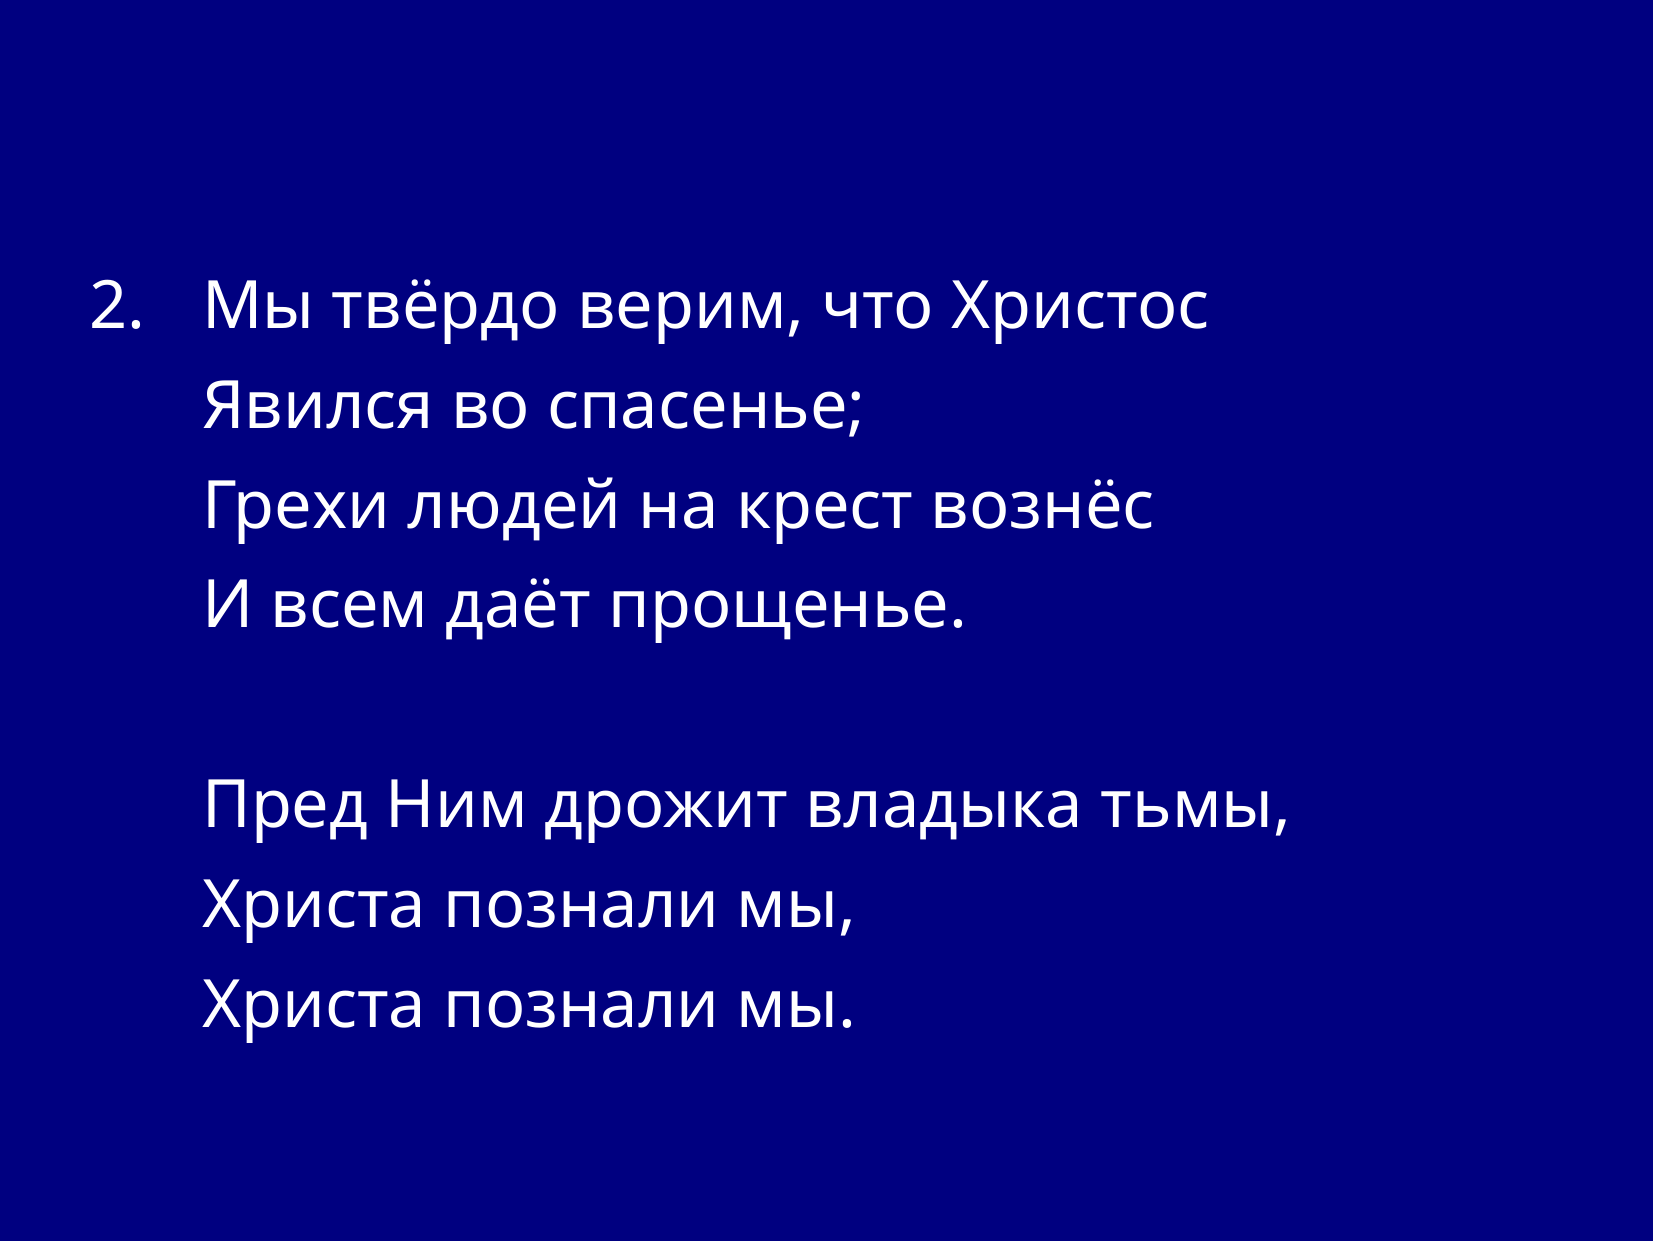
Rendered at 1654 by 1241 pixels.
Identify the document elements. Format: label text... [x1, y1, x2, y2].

text_box 2. Мы твёрдо верим, что Христос Явился во спасенье; Грехи людей на крест вознёс И всем даёт прощенье. Пред Ним дрожит владыка тьмы, Христа познали мы, Христа познали мы. [75, 150, 1576, 1163]
